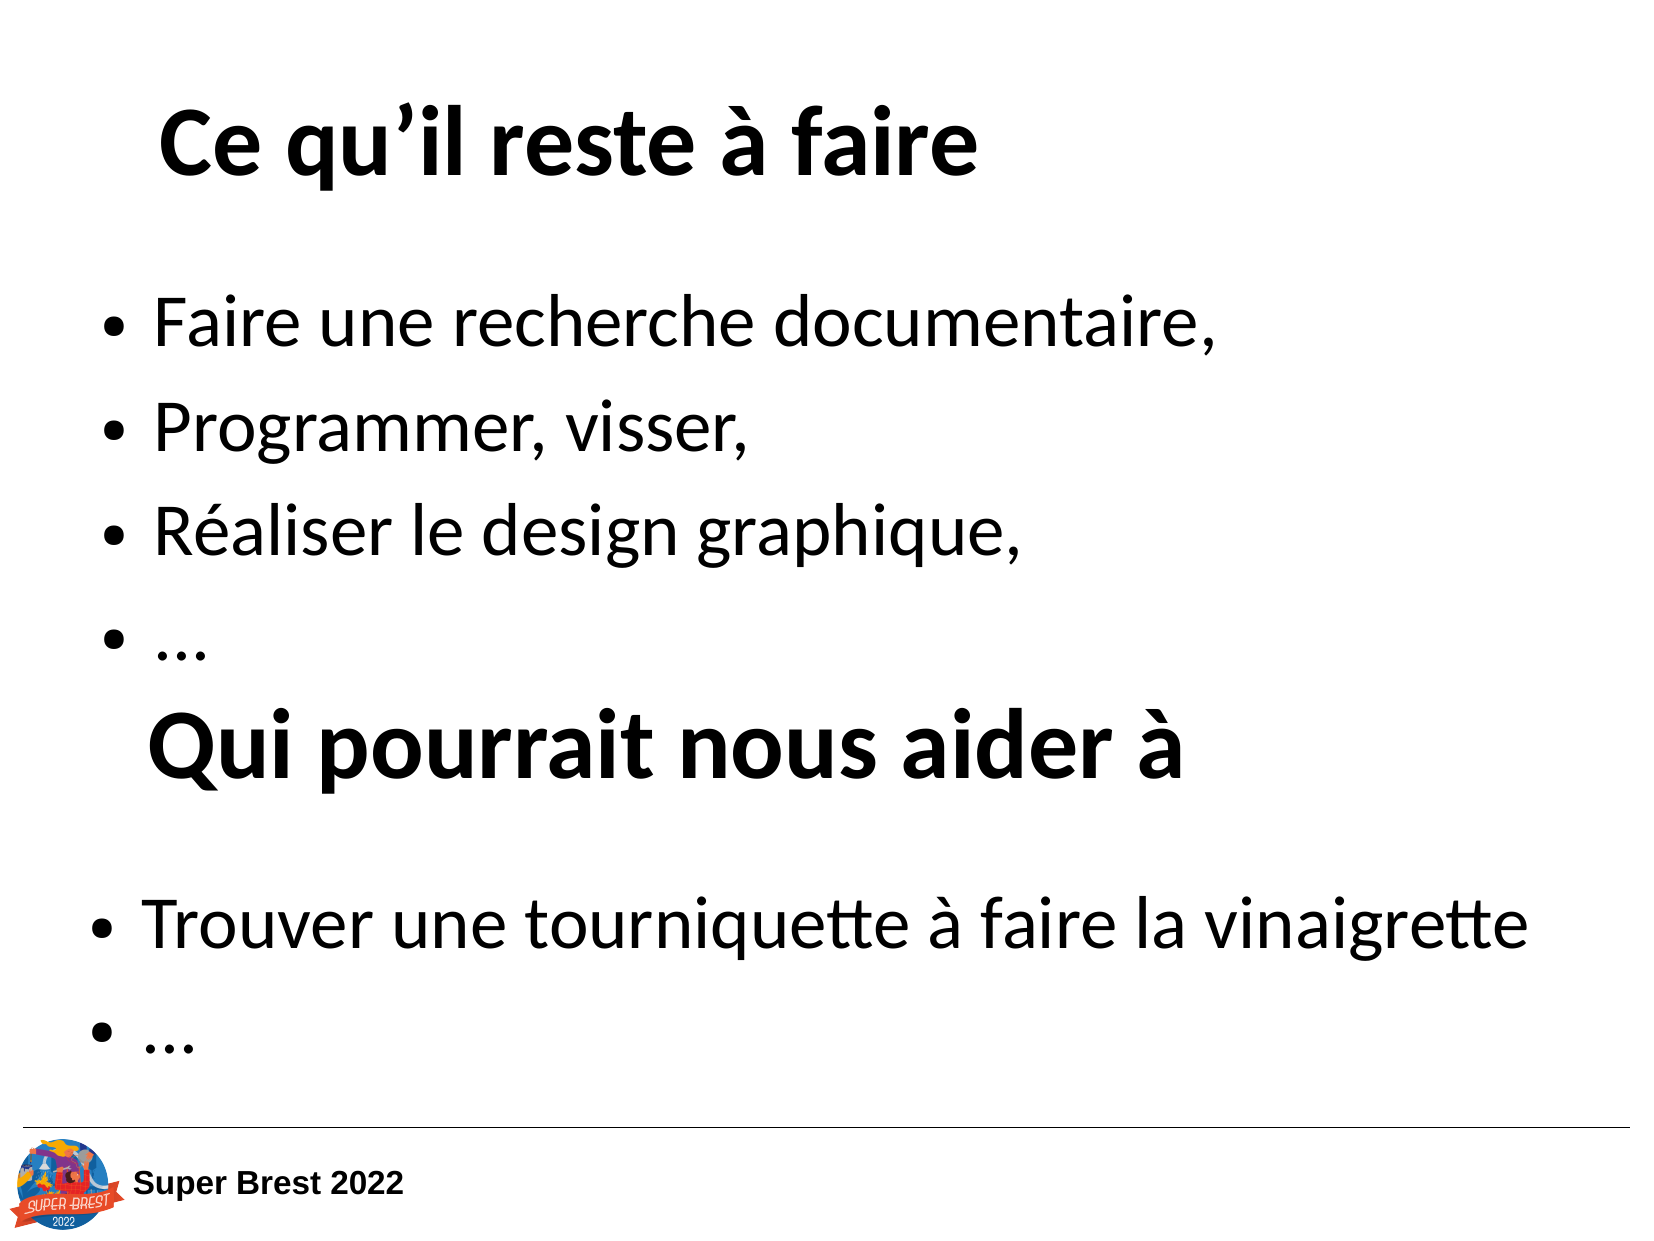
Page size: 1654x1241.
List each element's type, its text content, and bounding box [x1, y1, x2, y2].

picture [9, 1139, 125, 1230]
list Trouver une tourniquette à faire la vinaigrette ... [70, 892, 1560, 1111]
title Ce qu’il reste à faire [11, 47, 1347, 255]
list Faire une recherche documentaire, Programmer, visser, Réaliser le design graphique, ... [82, 290, 1571, 649]
title Qui pourrait nous aider à [0, 649, 1607, 857]
text_box Super Brest 2022 [125, 1157, 1040, 1210]
